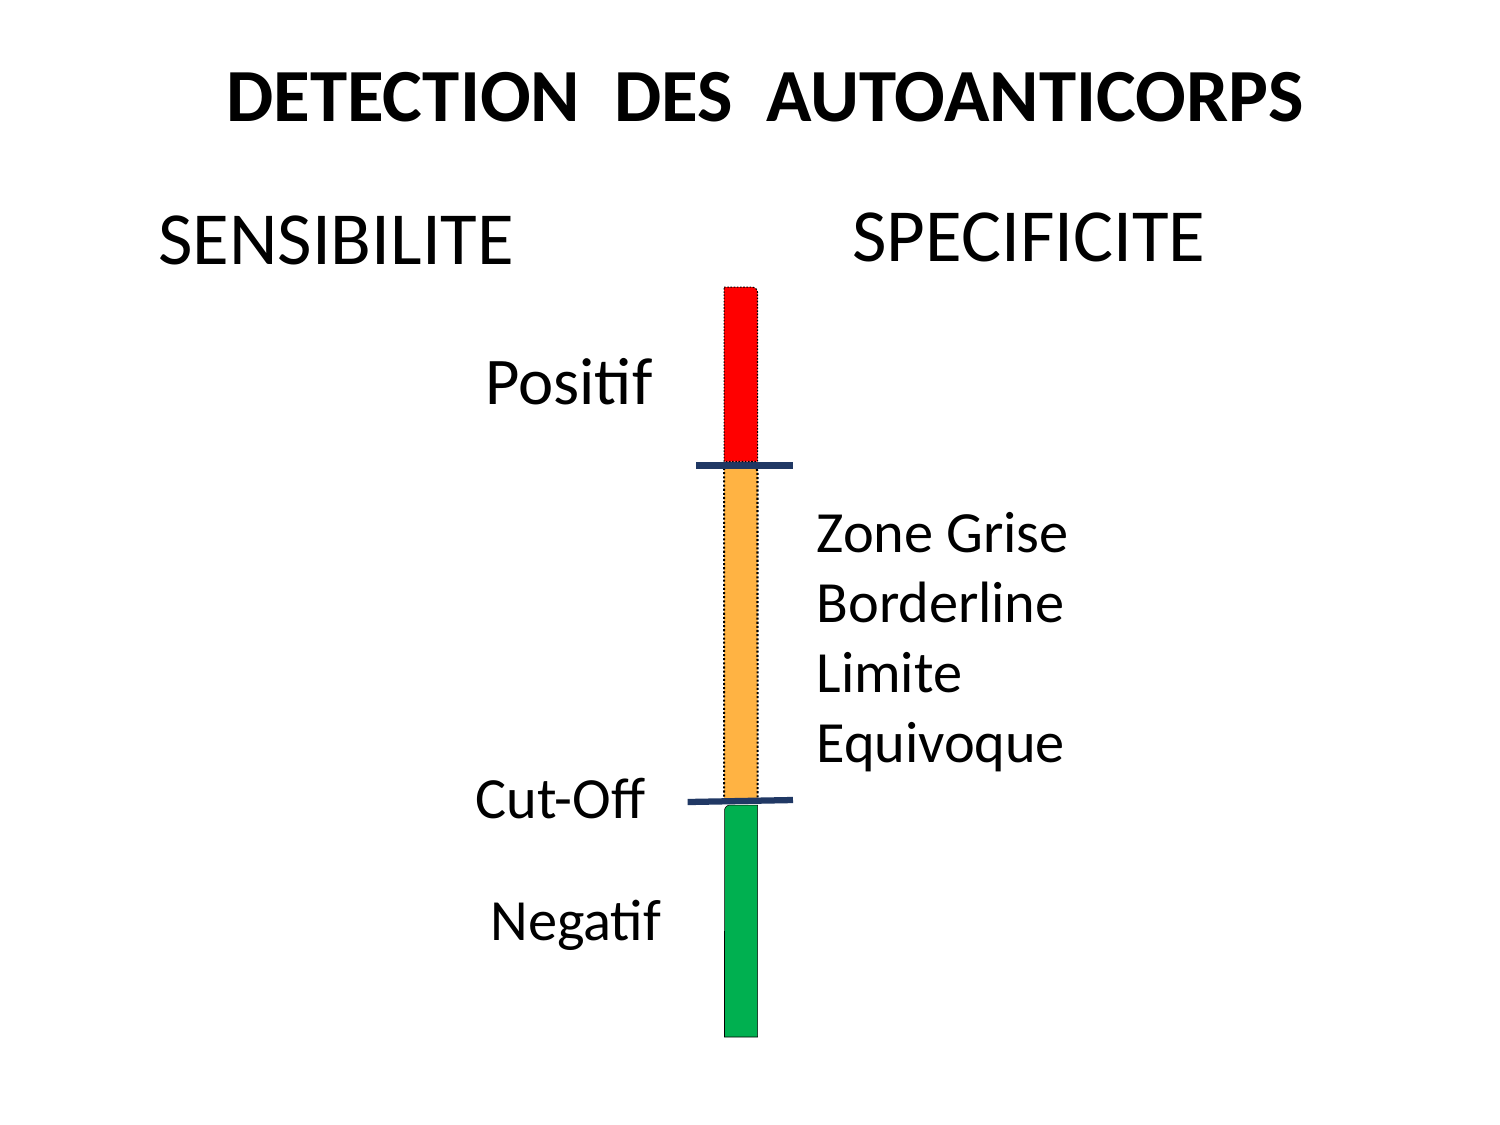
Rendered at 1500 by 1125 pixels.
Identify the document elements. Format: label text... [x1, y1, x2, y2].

text_box DETECTION DES AUTOANTICORPS [211, 38, 1353, 145]
text_box [724, 287, 758, 462]
text_box Zone Grise Borderline Limite Equivoque [801, 486, 1087, 785]
text_box [724, 469, 758, 798]
text_box Positif [470, 330, 670, 427]
text_box SPECIFICITE [837, 179, 1261, 286]
text_box Cut-Off [460, 752, 666, 839]
text_box [724, 805, 758, 1038]
text_box Negatif [475, 875, 679, 961]
text_box SENSIBILITE [143, 181, 598, 288]
